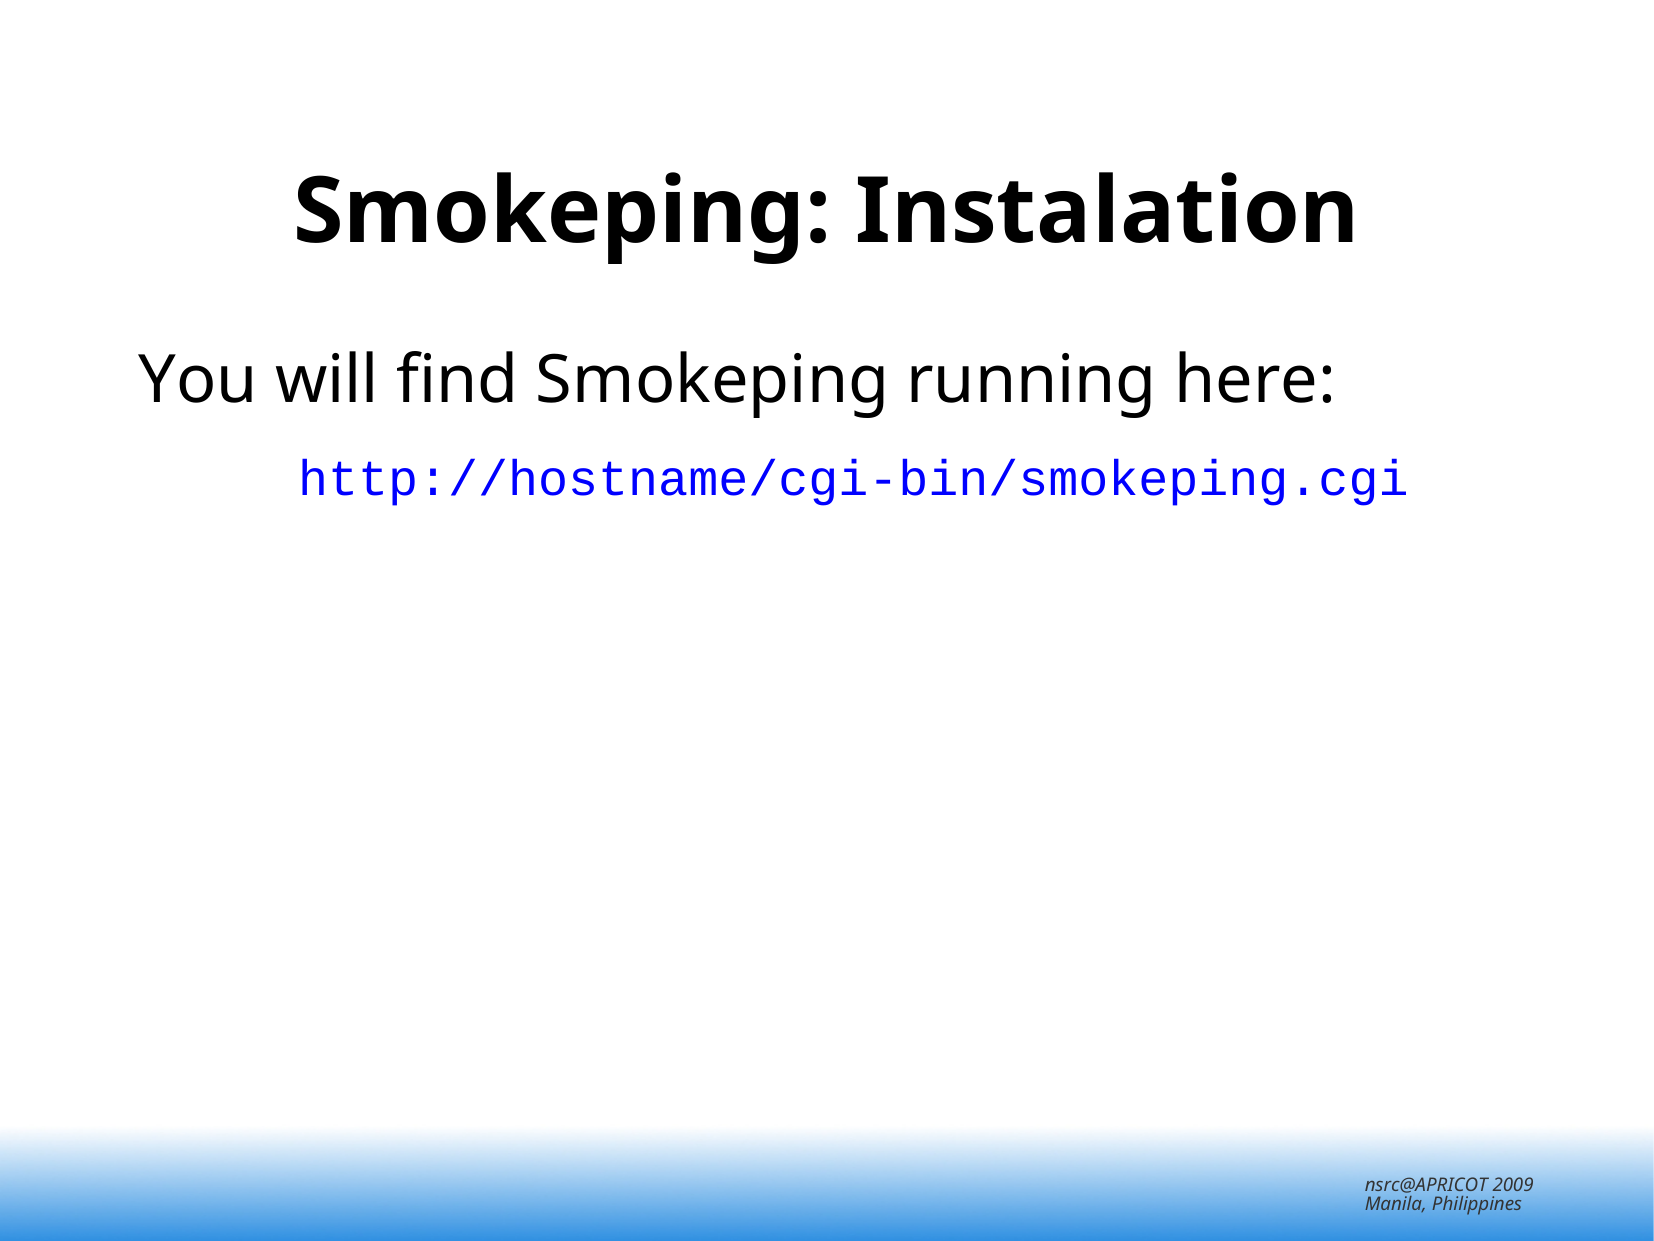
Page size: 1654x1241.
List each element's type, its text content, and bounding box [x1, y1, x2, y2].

list You will find Smokeping running here: http://hostname/cgi-bin/smokeping.cgi [121, 327, 1559, 1117]
title Smokeping: Instalation [121, 102, 1534, 311]
picture [0, 1124, 1654, 1241]
